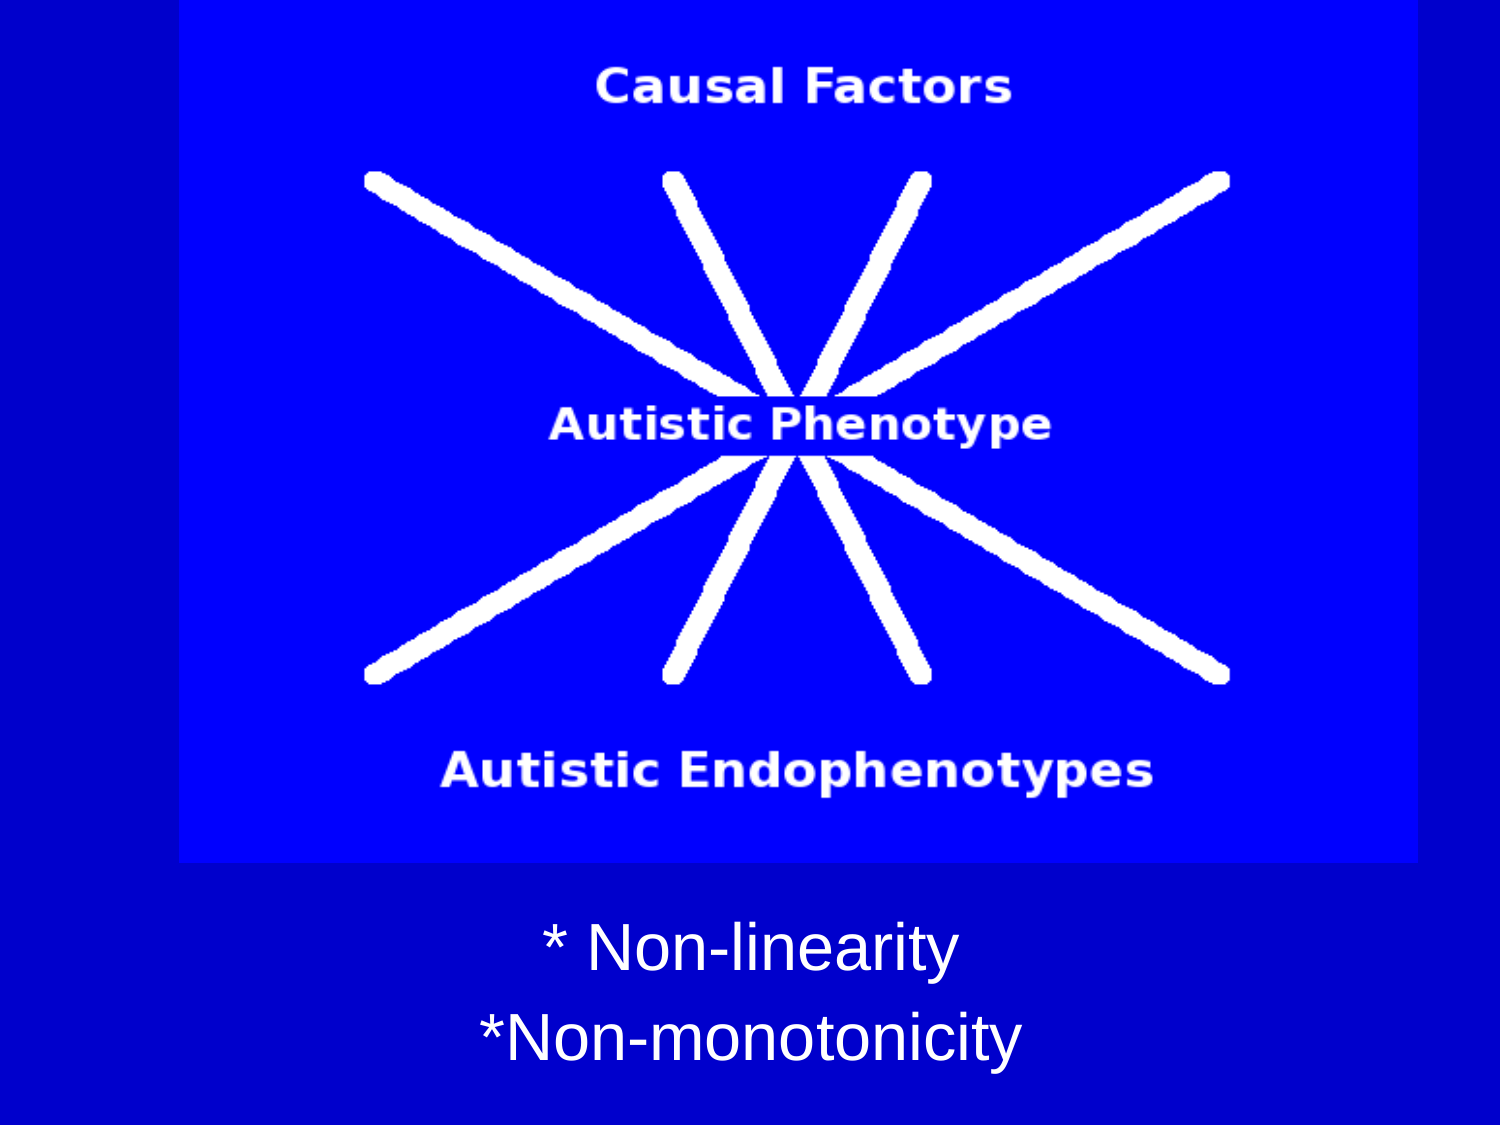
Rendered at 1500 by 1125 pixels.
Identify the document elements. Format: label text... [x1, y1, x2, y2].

picture [179, 0, 1418, 863]
text_box * Non-linearity *Non-monotonicity [93, 911, 1410, 1059]
